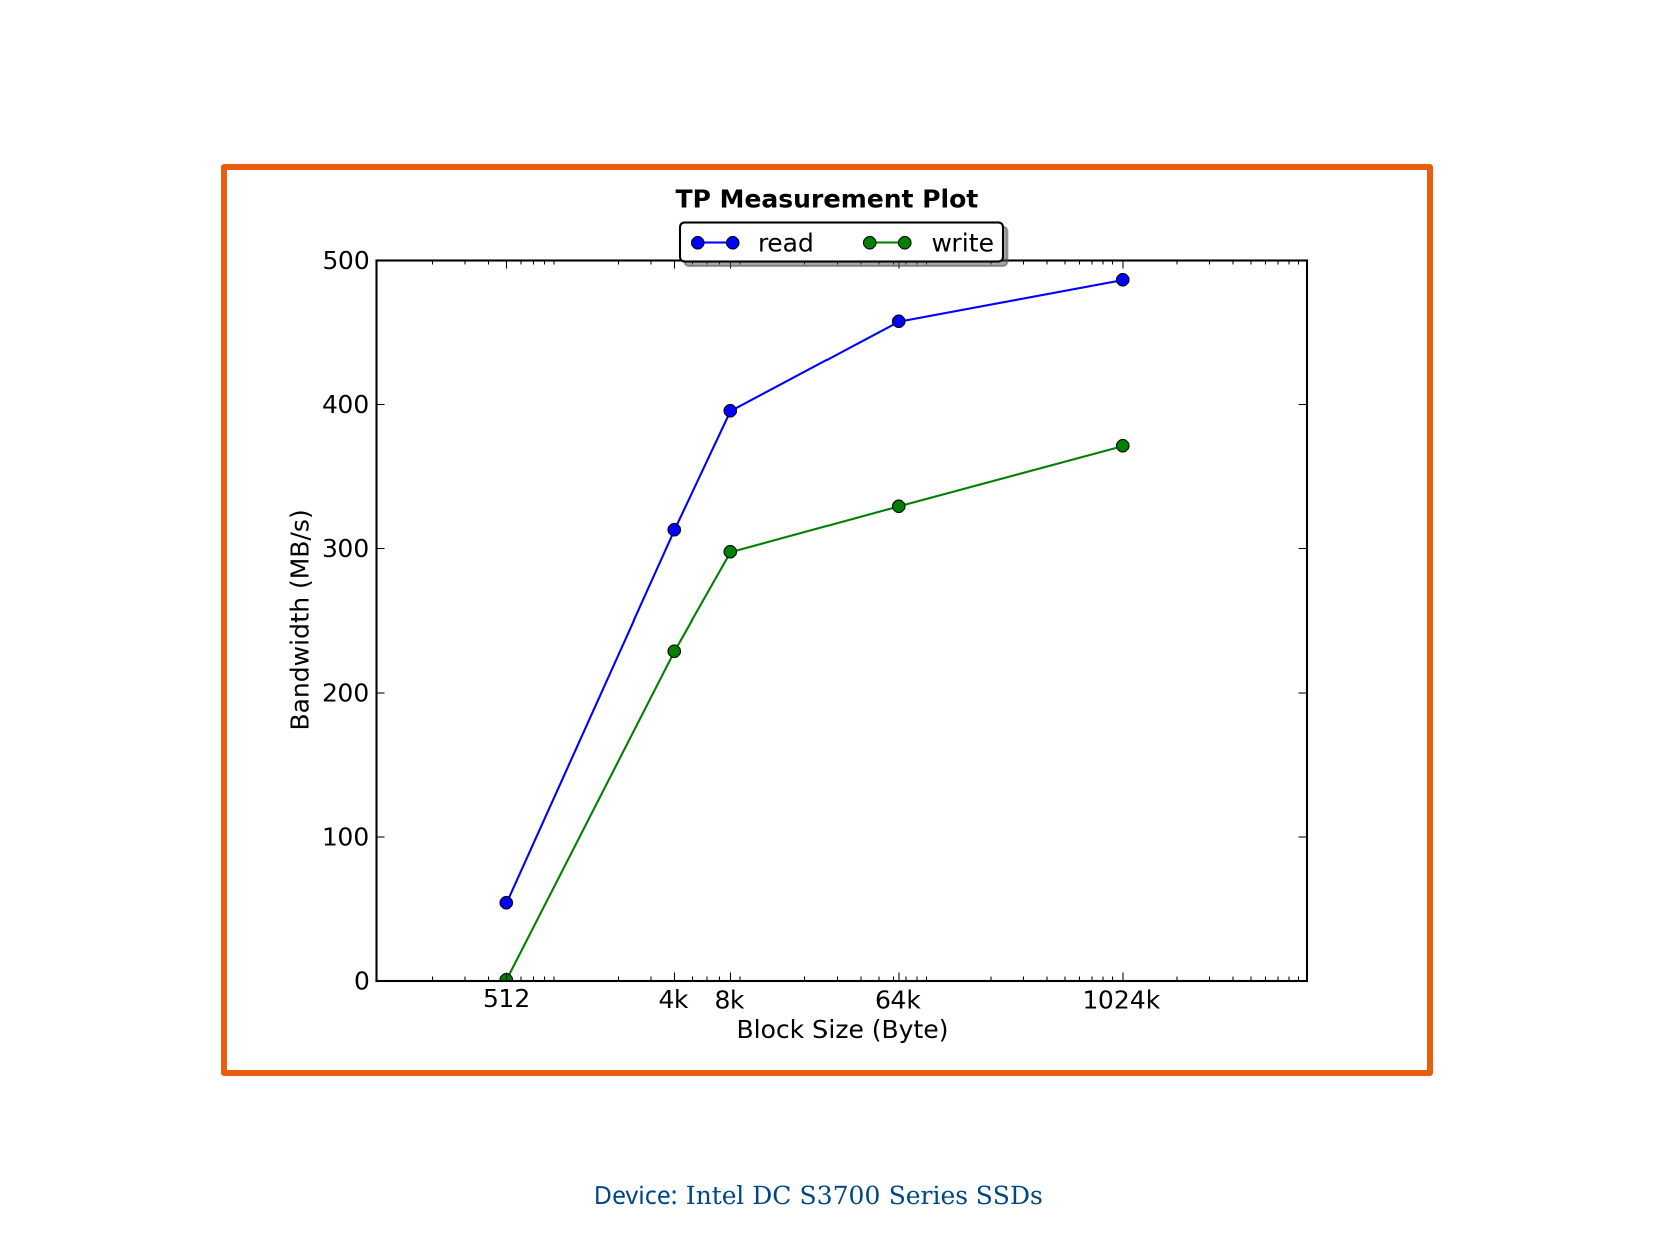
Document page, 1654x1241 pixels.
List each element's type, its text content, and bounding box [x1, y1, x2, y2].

text_box Device: Intel DC S3700 Series SSDs [579, 1170, 1081, 1227]
picture [226, 170, 1427, 1071]
